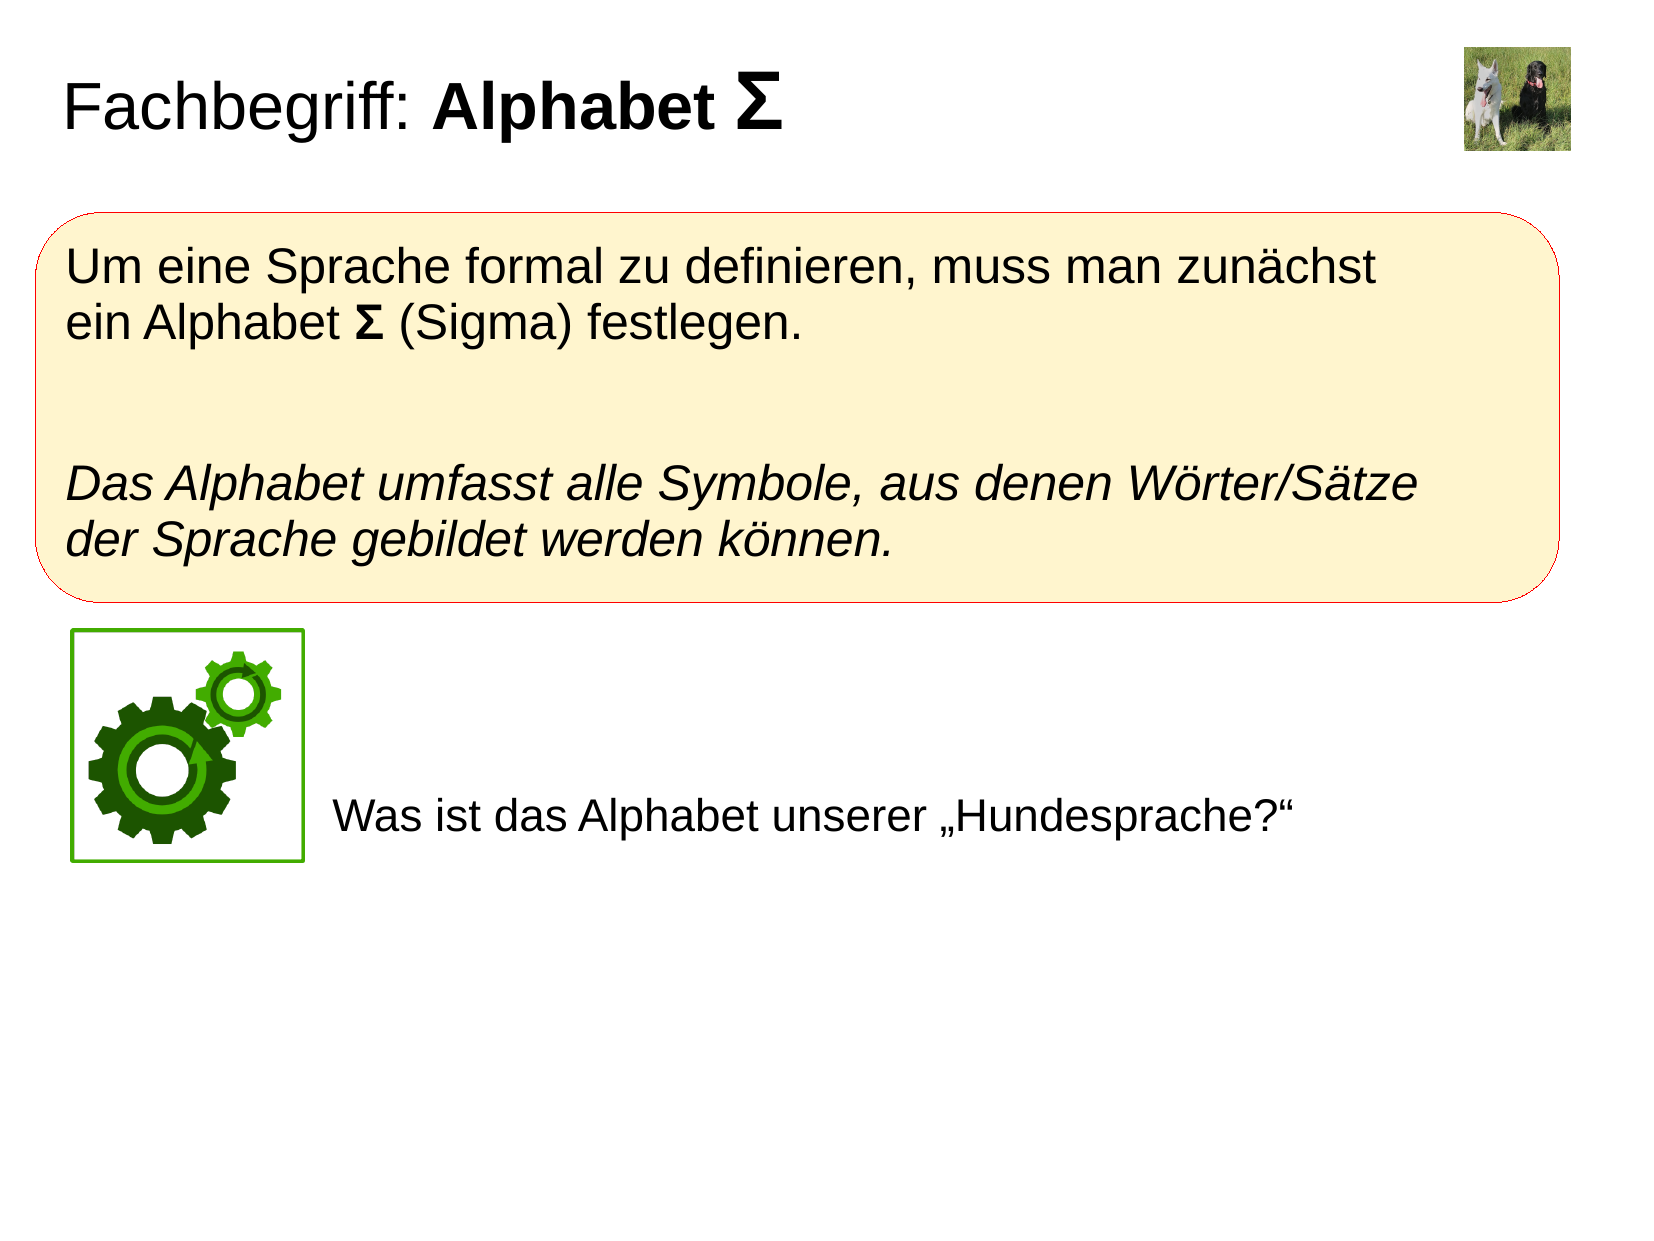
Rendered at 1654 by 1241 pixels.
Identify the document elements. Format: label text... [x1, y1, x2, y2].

picture [70, 628, 305, 863]
text_box [35, 212, 1560, 603]
text_box Was ist das Alphabet unserer „Hundesprache?“ [317, 782, 1310, 849]
picture [1464, 47, 1571, 151]
text_box Um eine Sprache formal zu definieren, muss man zunächst ein Alphabet Σ (Sigma) festlegen. Das Alphabet umfasst alle Symbole, aus denen Wörter/Sätze der Sprache gebildet werden können. [50, 231, 1441, 575]
text_box Fachbegriff: Alphabet Σ [47, 47, 945, 166]
